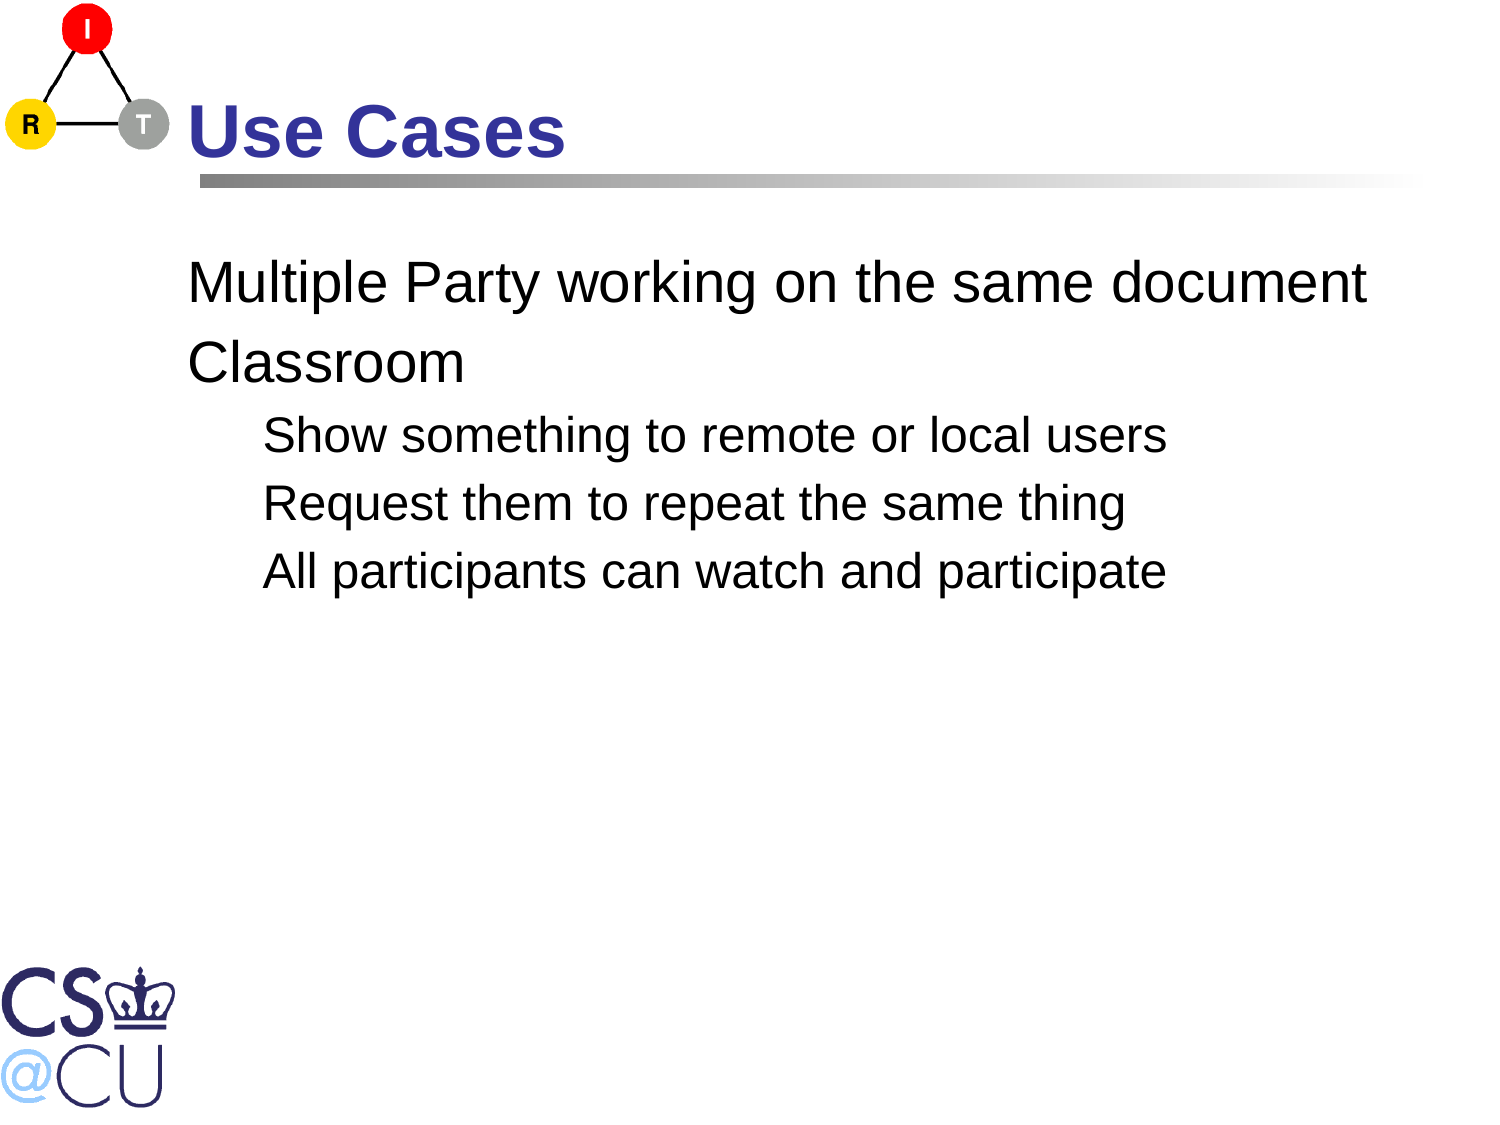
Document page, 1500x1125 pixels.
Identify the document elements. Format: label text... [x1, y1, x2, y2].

title Use Cases [187, 44, 1463, 218]
picture [0, 0, 173, 154]
picture [0, 949, 175, 1125]
list Multiple Party working on the same document Classroom Show something to remote or local users Request them to repeat the same thing All participants can watch and participate [187, 249, 1463, 998]
